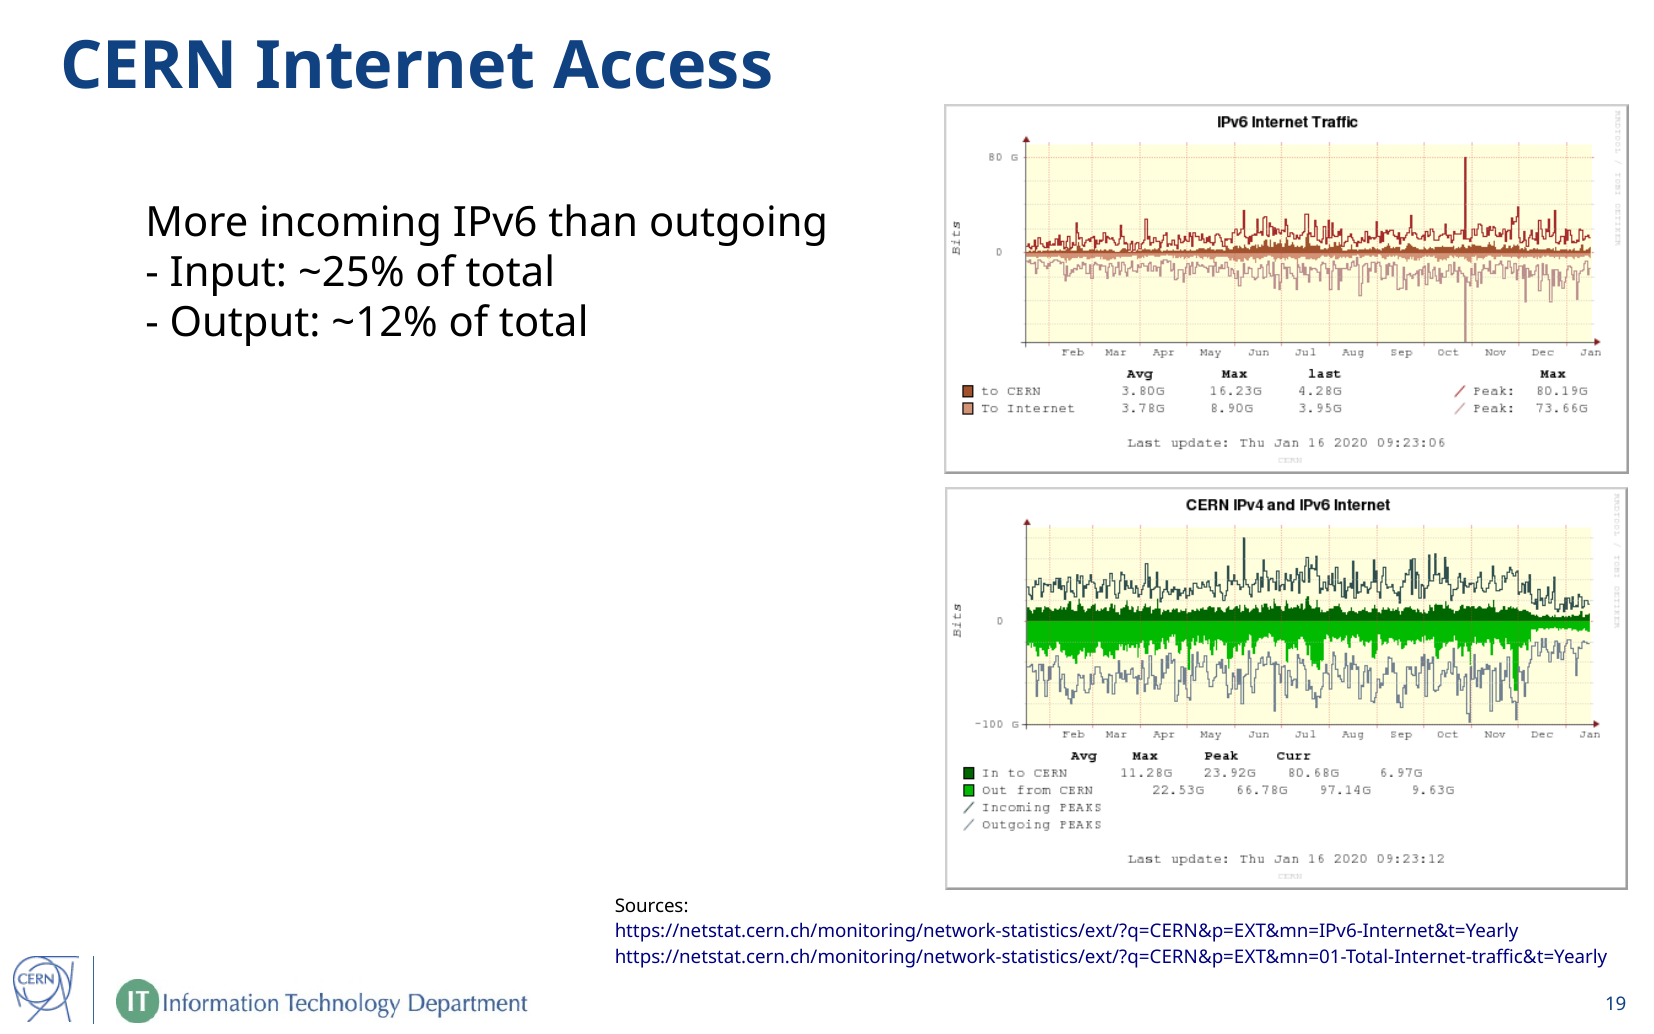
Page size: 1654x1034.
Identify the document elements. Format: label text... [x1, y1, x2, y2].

text_box Sources: https://netstat.cern.ch/monitoring/network-statistics/ext/?q=CERN&p=EXT&mn=IPv6-Internet&t=Yearly https://netstat.cern.ch/monitoring/network-statistics/ext/?q=CERN&p=EXT&mn=01-Total-Internet-traffic&t=Yearly [600, 885, 1624, 1002]
picture [116, 979, 788, 1023]
title CERN Internet Access [60, 0, 1528, 138]
picture [944, 104, 1629, 474]
picture [945, 487, 1628, 890]
picture [13, 956, 79, 1032]
text_box More incoming IPv6 than outgoing - Input: ~25% of total - Output: ~12% of total [130, 187, 897, 633]
